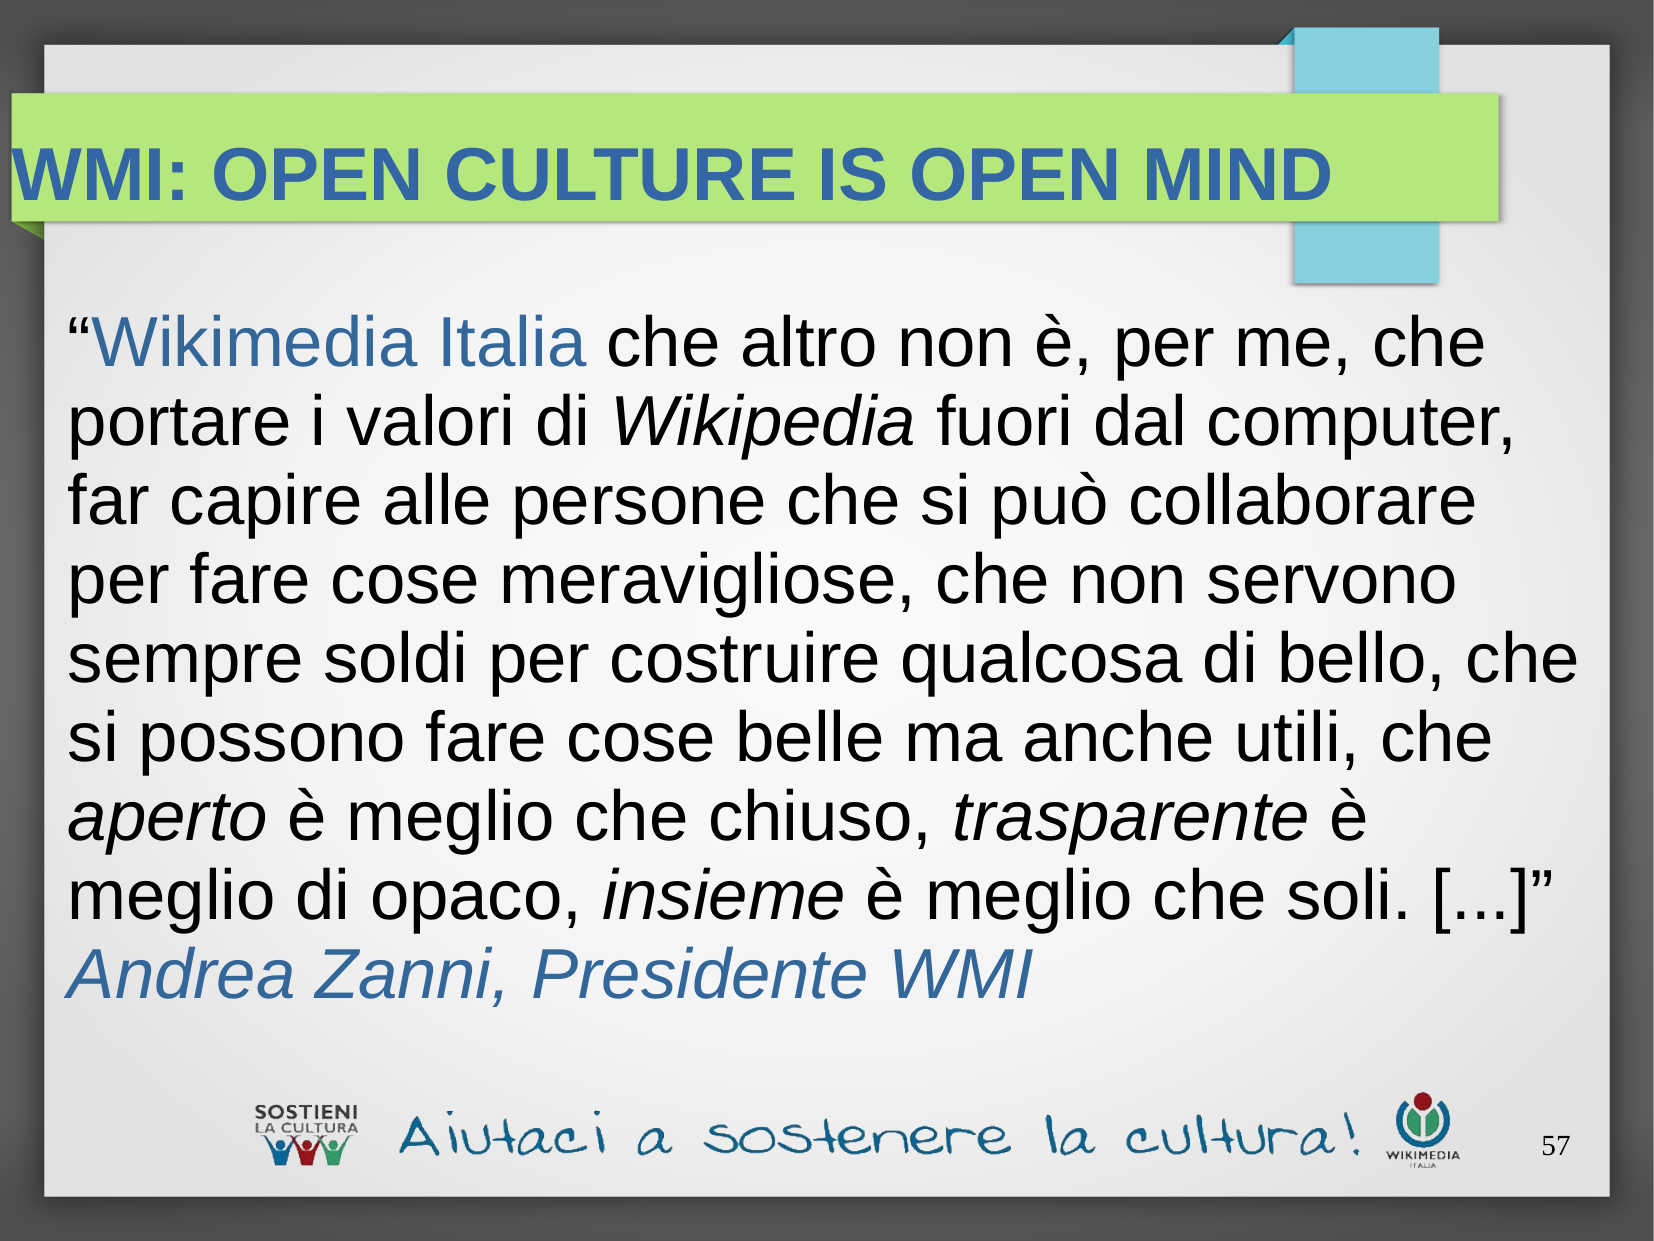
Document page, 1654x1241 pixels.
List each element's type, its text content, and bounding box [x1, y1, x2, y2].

title WMI: OPEN CULTURE IS OPEN MIND [11, 17, 1642, 249]
text_box “Wikimedia Italia che altro non è, per me, che portare i valori di Wikipedia fuori dal computer, far capire alle persone che si può collaborare per fare cose meravigliose, che non servono sempre soldi per costruire qualcosa di bello, che si possono fare cose belle ma anche utili, che aperto è meglio che chiuso, trasparente è meglio di opaco, insieme è meglio che soli. [...]” Andrea Zanni, Presidente WMI [53, 295, 1601, 1022]
picture [0, 0, 1654, 1241]
